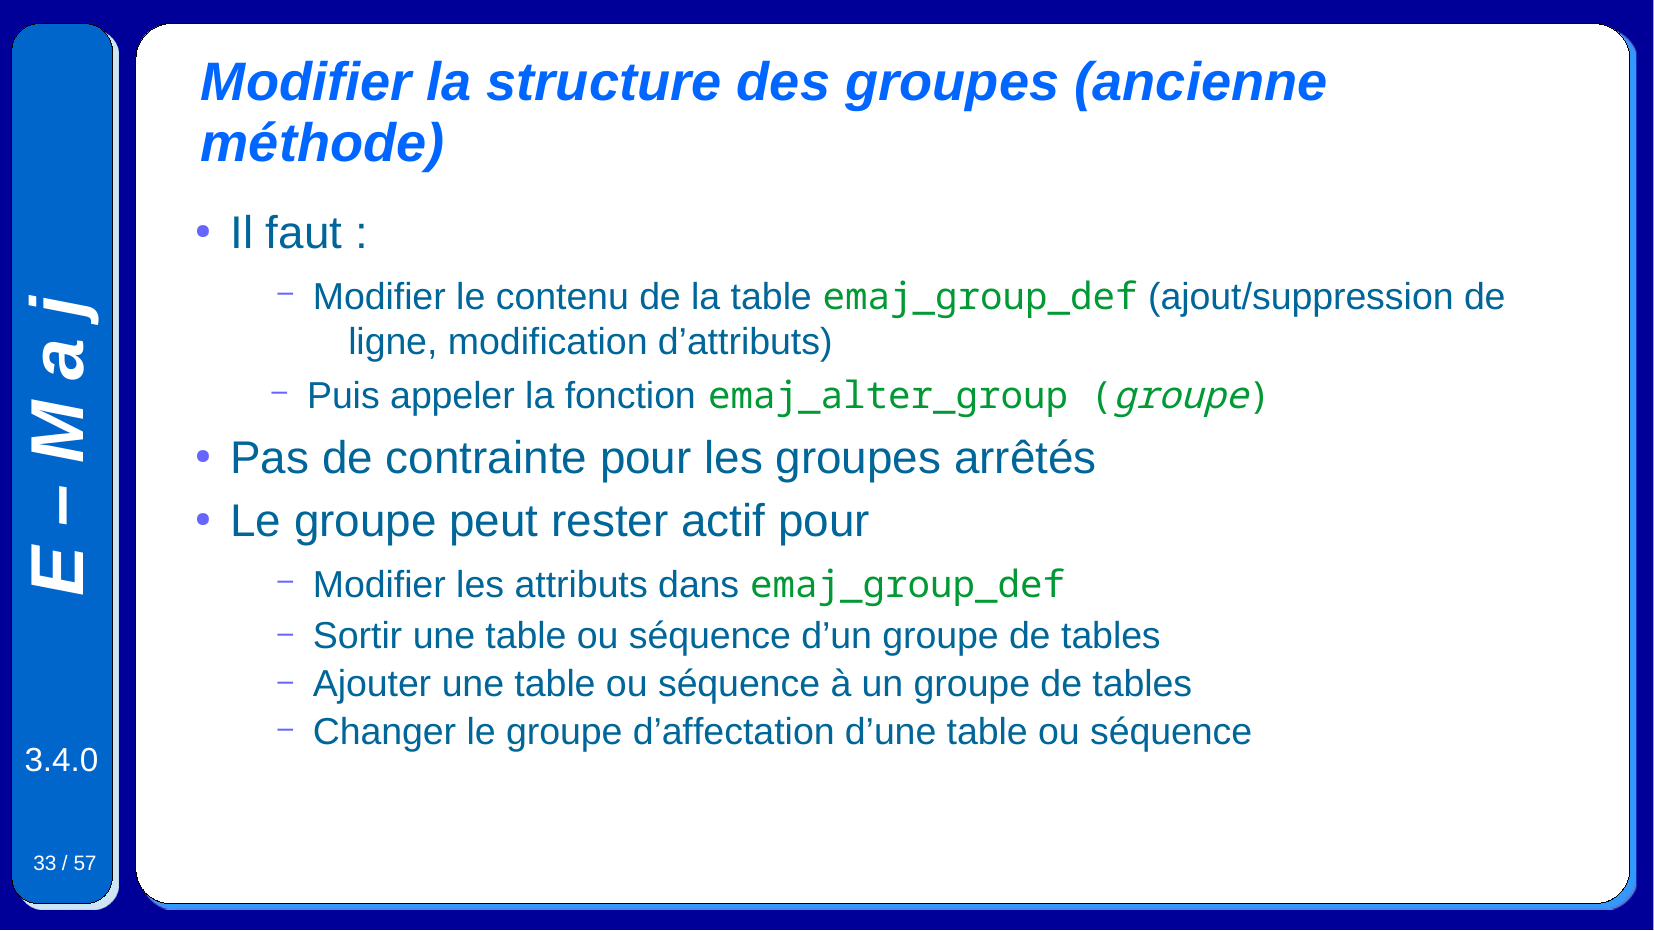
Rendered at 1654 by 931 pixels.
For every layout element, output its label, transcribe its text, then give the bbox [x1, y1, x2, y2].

list Il faut : Modifier le contenu de la table emaj_group_def (ajout/suppression de ligne, modification d’attributs) Puis appeler la fonction emaj_alter_group (groupe) Pas de contrainte pour les groupes arrêtés Le groupe peut rester actif pour Modifier les attributs dans emaj_group_def Sortir une table ou séquence d’un groupe de tables Ajouter une table ou séquence à un groupe de tables Changer le groupe d’affectation d’une table ou séquence [177, 206, 1587, 837]
title Modifier la structure des groupes (ancienne méthode) [200, 34, 1575, 191]
